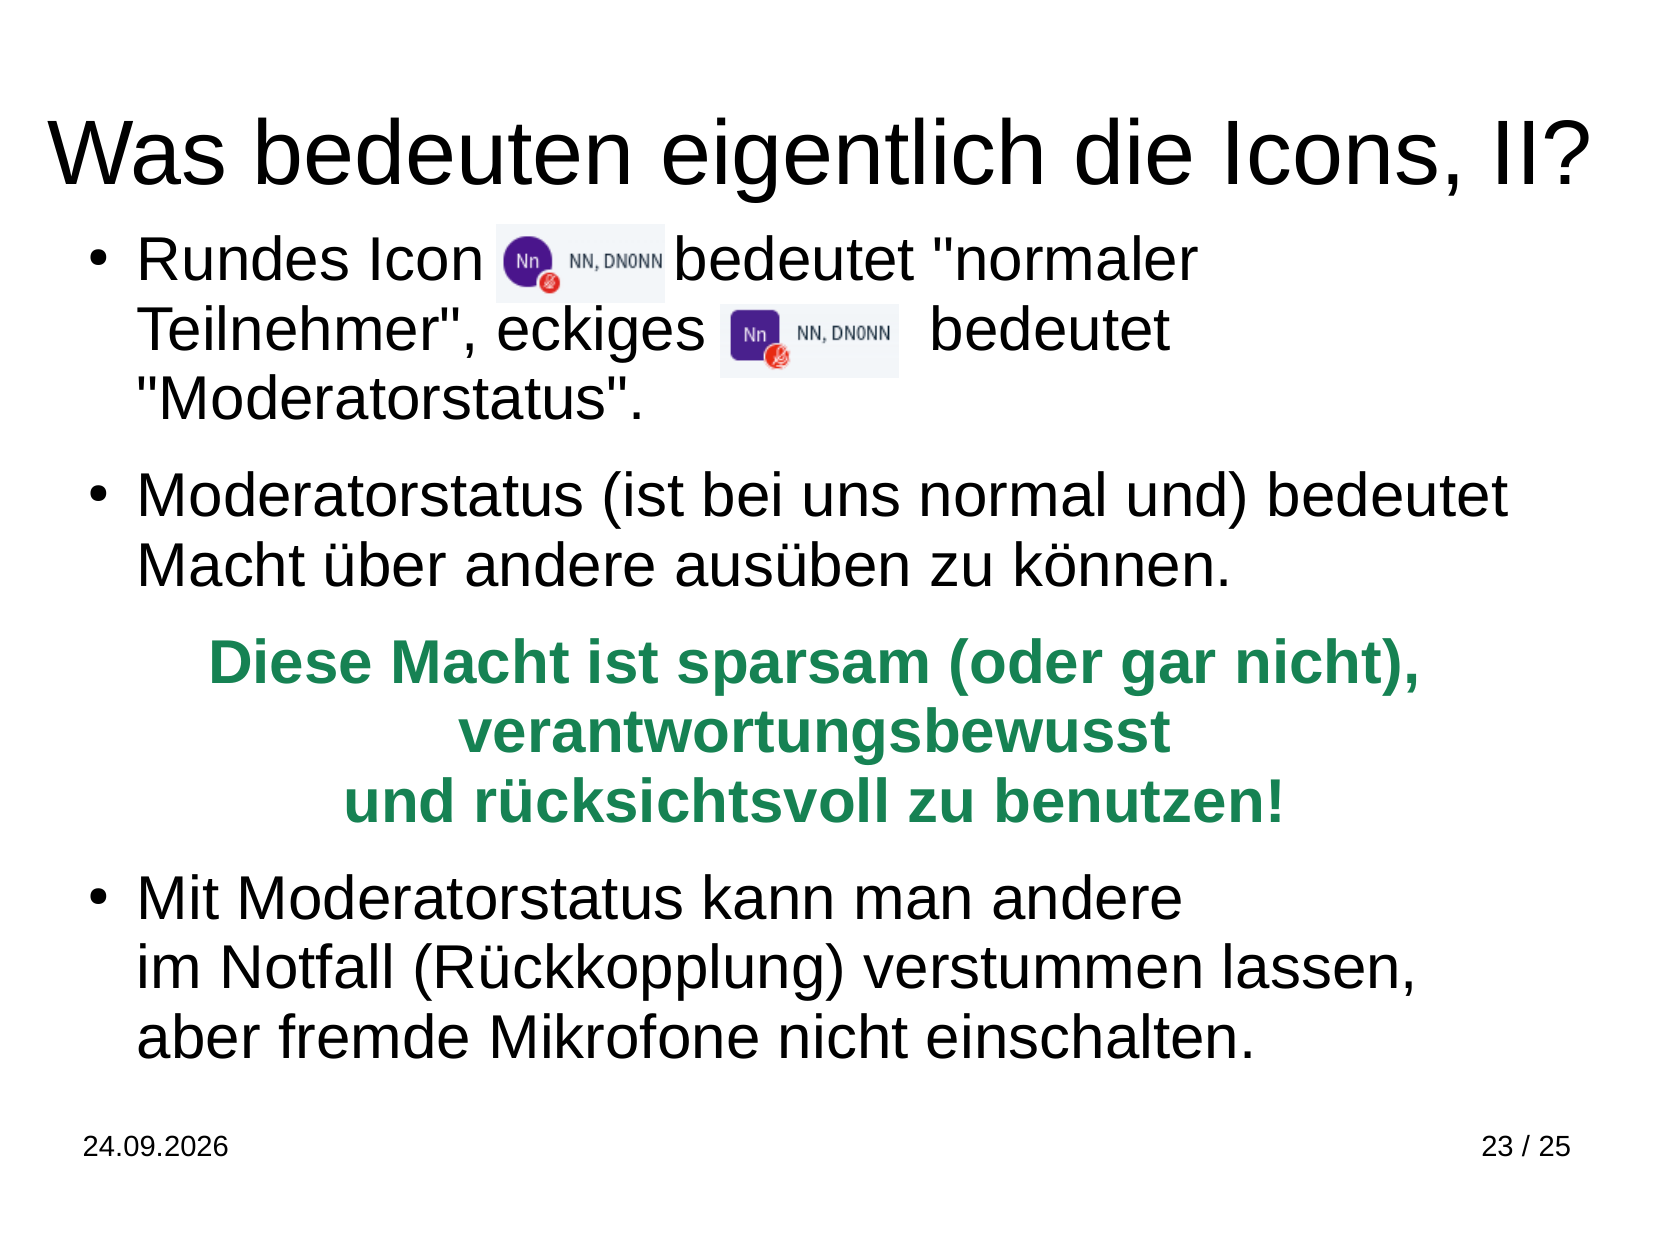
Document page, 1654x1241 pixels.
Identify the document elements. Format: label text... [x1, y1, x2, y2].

list Rundes Icon bedeutet "normaler Teilnehmer", eckiges bedeutet "Moderatorstatus". Moderatorstatus (ist bei uns normal und) bedeutet Macht über andere ausüben zu können. Diese Macht ist sparsam (oder gar nicht), verantwortungsbewusst und rücksichtsvoll zu benutzen! Mit Moderatorstatus kann man andere im Notfall (Rückkopplung) verstummen lassen, aber fremde Mikrofone nicht einschalten. [70, 224, 1560, 1080]
title Was bedeuten eigentlich die Icons, II? [11, 49, 1630, 257]
picture [496, 224, 665, 303]
picture [720, 304, 899, 378]
